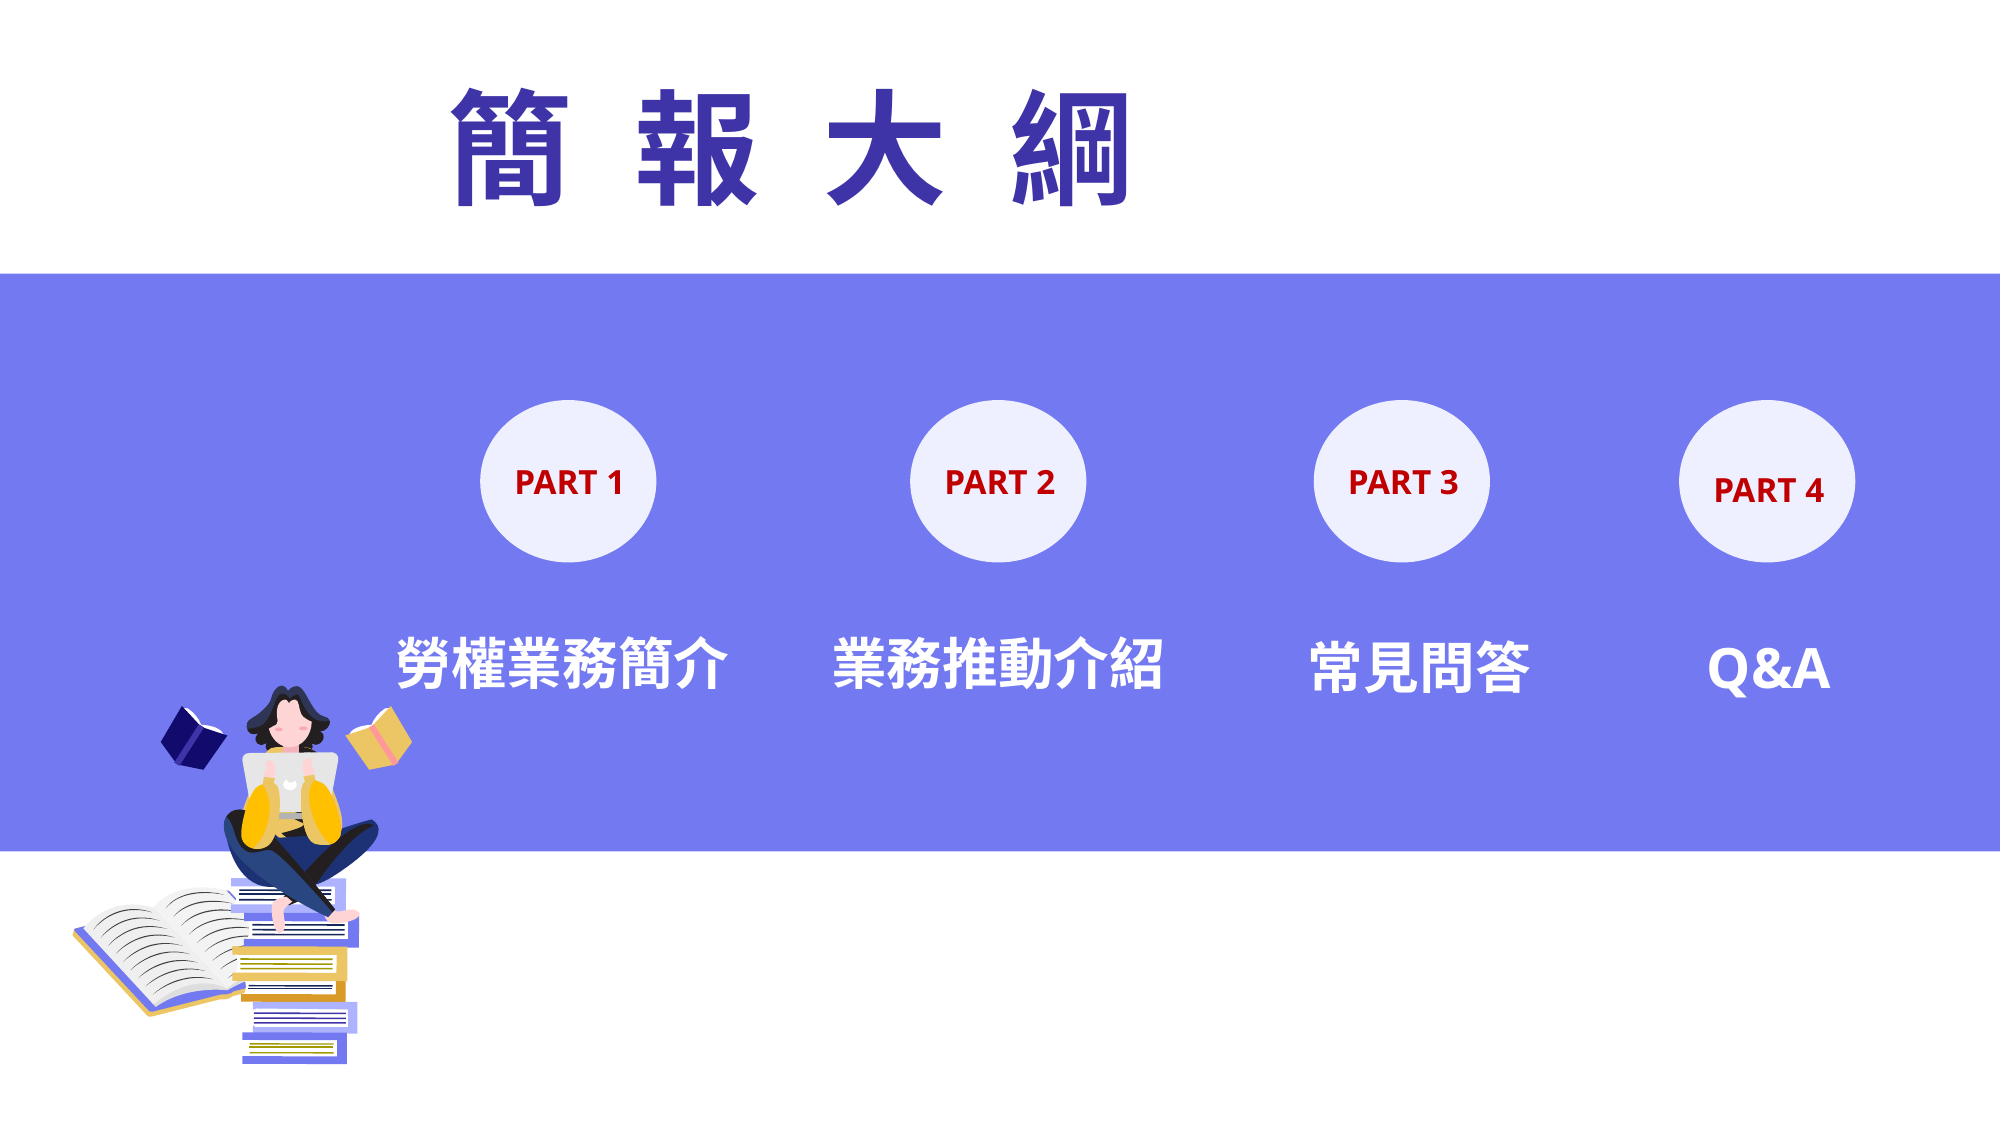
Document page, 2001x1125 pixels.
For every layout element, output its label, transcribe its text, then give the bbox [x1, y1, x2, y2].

text_box [1688, 517, 1847, 563]
text_box PART 1 [480, 454, 660, 509]
text_box [485, 400, 652, 454]
text_box PART 4 [1679, 462, 1859, 517]
text_box 常見問答 [1287, 592, 1552, 708]
text_box [160, 705, 228, 770]
text_box 業務推動介紹 [749, 587, 1248, 703]
text_box [345, 705, 413, 770]
text_box 簡 報 大 綱 [392, 80, 1189, 230]
text_box Q&A [1665, 592, 1873, 708]
text_box PART 3 [1313, 454, 1494, 509]
text_box 勞權業務簡介 [340, 587, 749, 703]
text_box [485, 509, 652, 563]
text_box [72, 685, 379, 1065]
text_box [915, 400, 1082, 454]
text_box [915, 509, 1082, 563]
text_box [1318, 400, 1485, 454]
text_box PART 2 [910, 454, 1090, 509]
text_box [1319, 509, 1485, 563]
text_box [1681, 400, 1853, 462]
